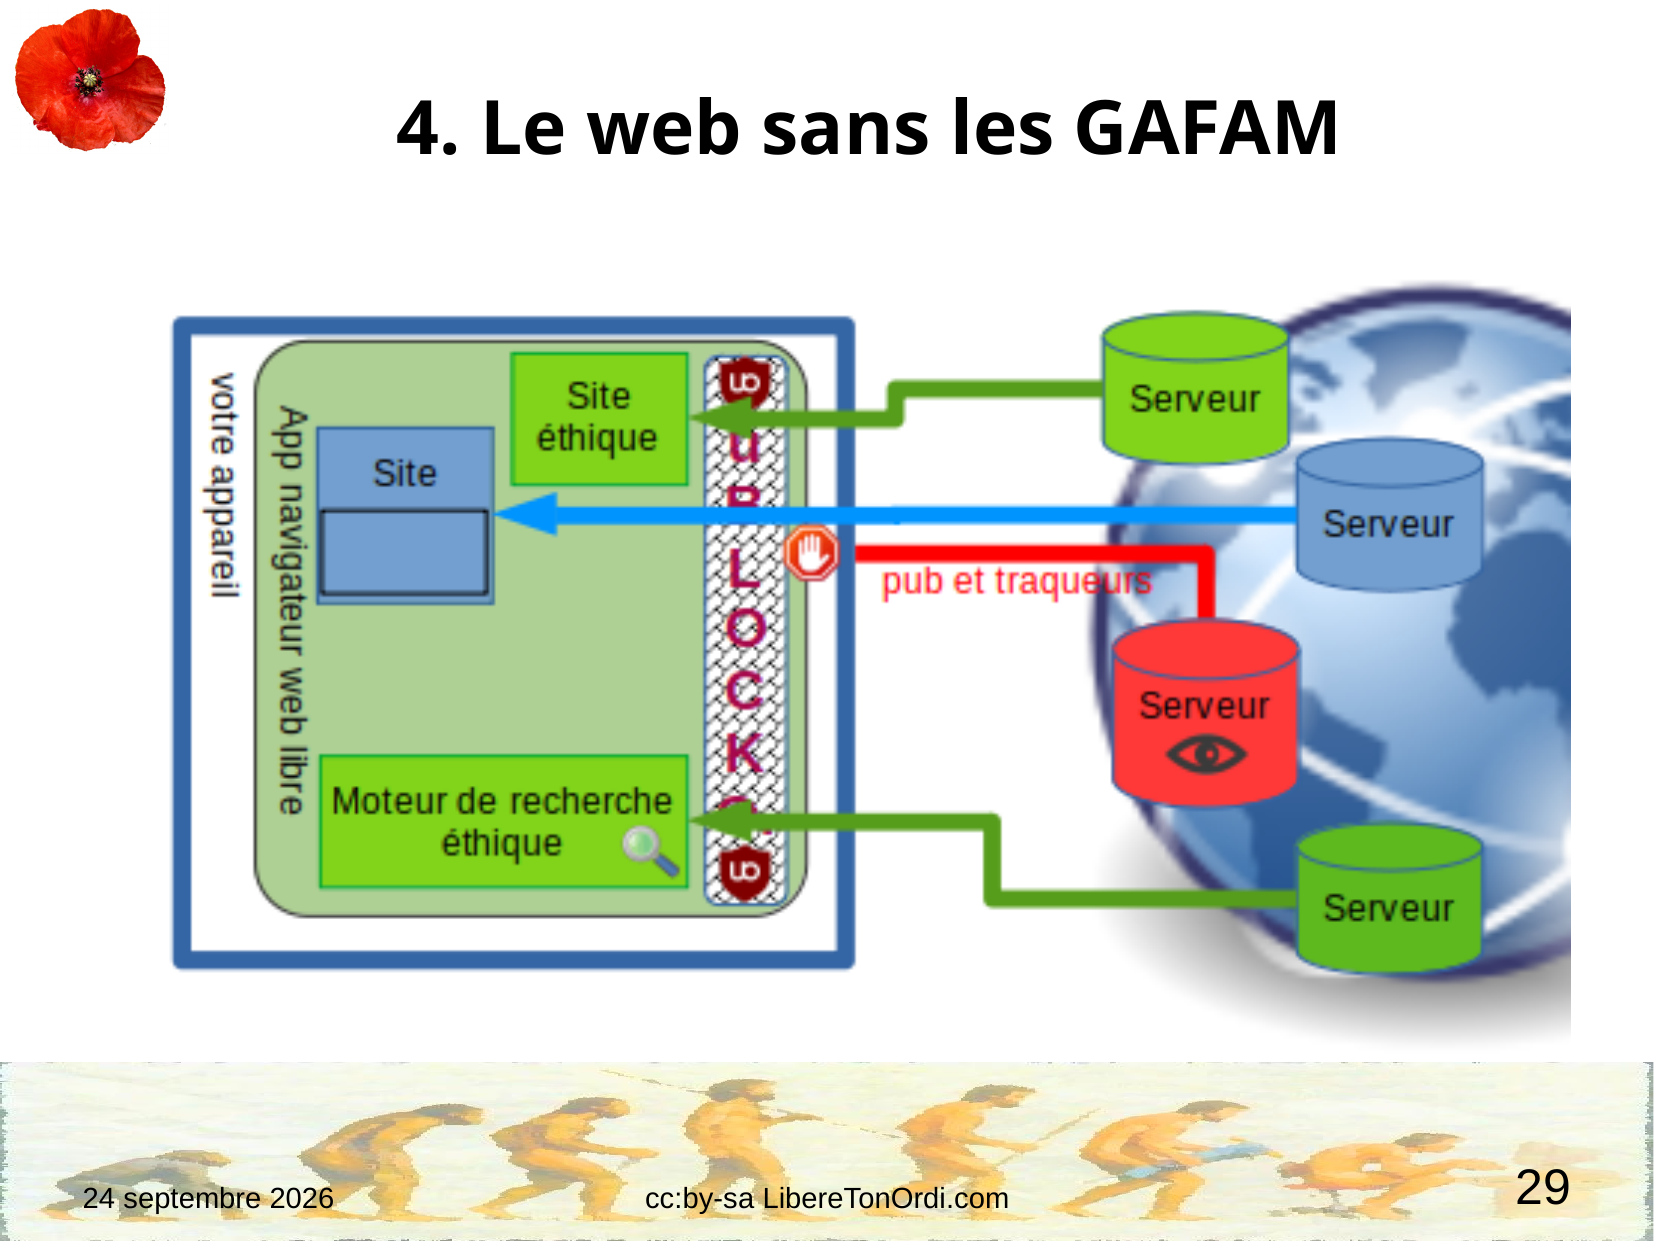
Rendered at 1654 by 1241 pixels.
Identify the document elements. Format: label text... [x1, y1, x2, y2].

picture [11, 5, 169, 154]
title 4. Le web sans les GAFAM [168, 49, 1571, 201]
picture [0, 225, 1654, 1241]
